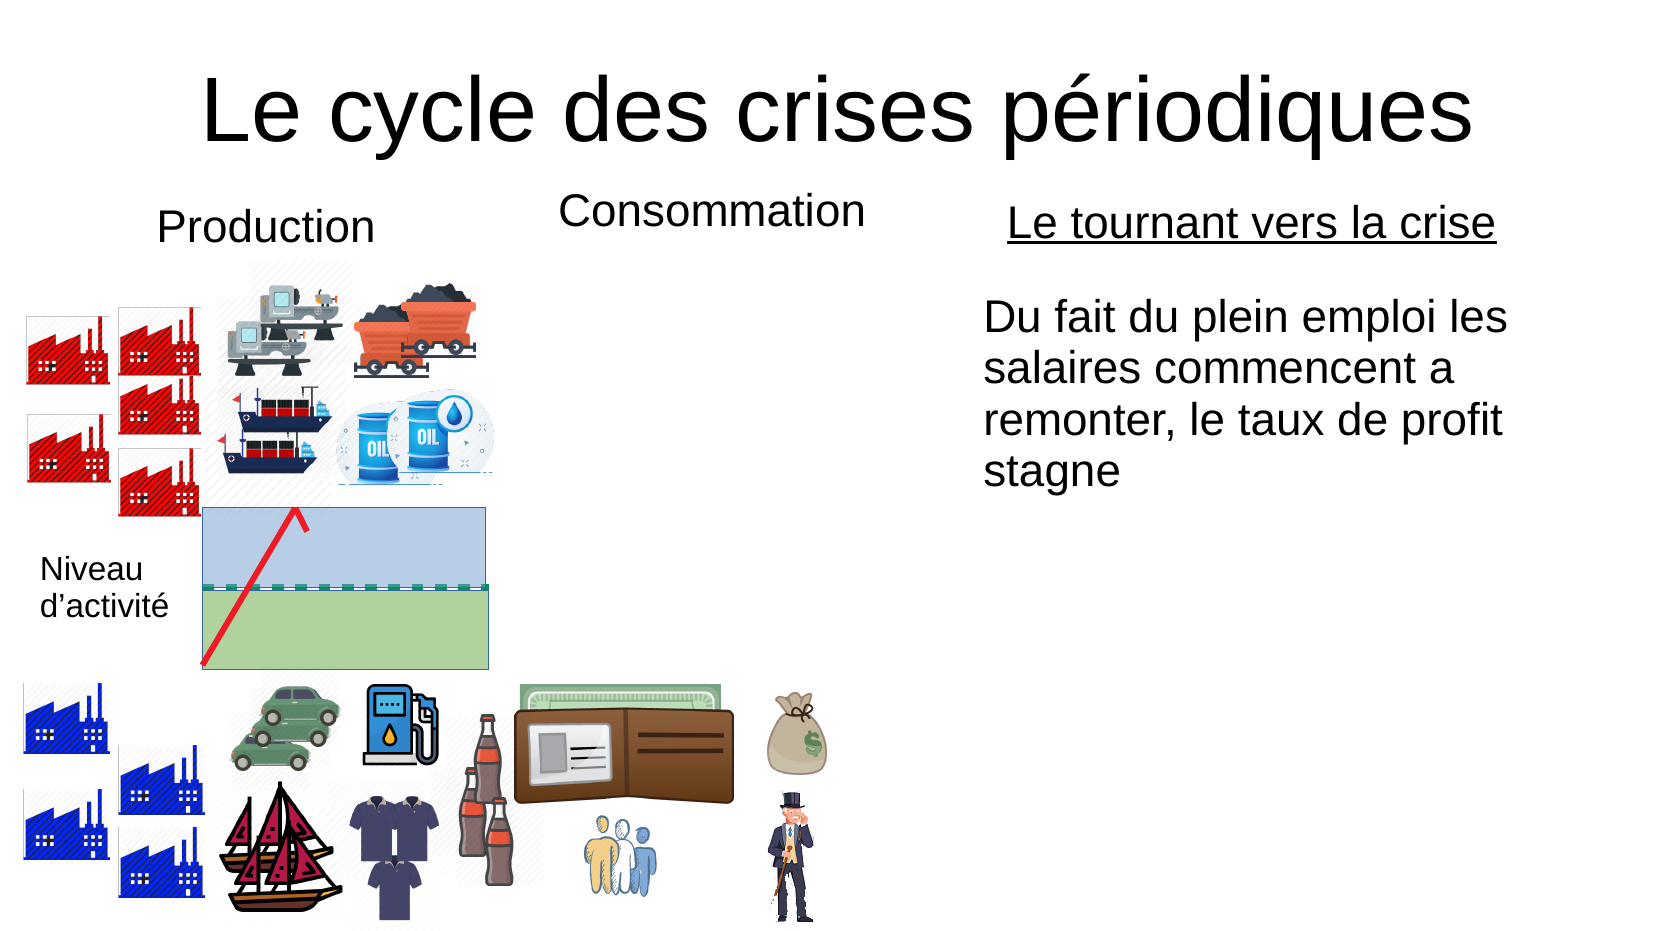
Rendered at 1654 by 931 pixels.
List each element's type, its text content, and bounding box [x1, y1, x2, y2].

text_box Consommation [543, 177, 886, 295]
text_box Du fait du plein emploi les salaires commencent a remonter, le taux de profit stagne [968, 283, 1630, 504]
picture [118, 259, 497, 517]
text_box Production [141, 193, 402, 260]
picture [767, 791, 814, 922]
picture [23, 788, 110, 860]
text_box [202, 507, 291, 588]
text_box Niveau d’activité [25, 543, 202, 643]
text_box Le tournant vers la crise [992, 189, 1642, 272]
picture [118, 826, 205, 898]
title Le cycle des crises périodiques [47, 7, 1630, 213]
text_box [202, 590, 242, 658]
picture [118, 744, 205, 815]
picture [23, 682, 110, 754]
text_box [252, 507, 486, 588]
picture [767, 692, 827, 775]
picture [215, 665, 734, 931]
picture [578, 814, 662, 899]
picture [26, 316, 110, 386]
text_box [202, 590, 489, 670]
picture [27, 414, 111, 483]
